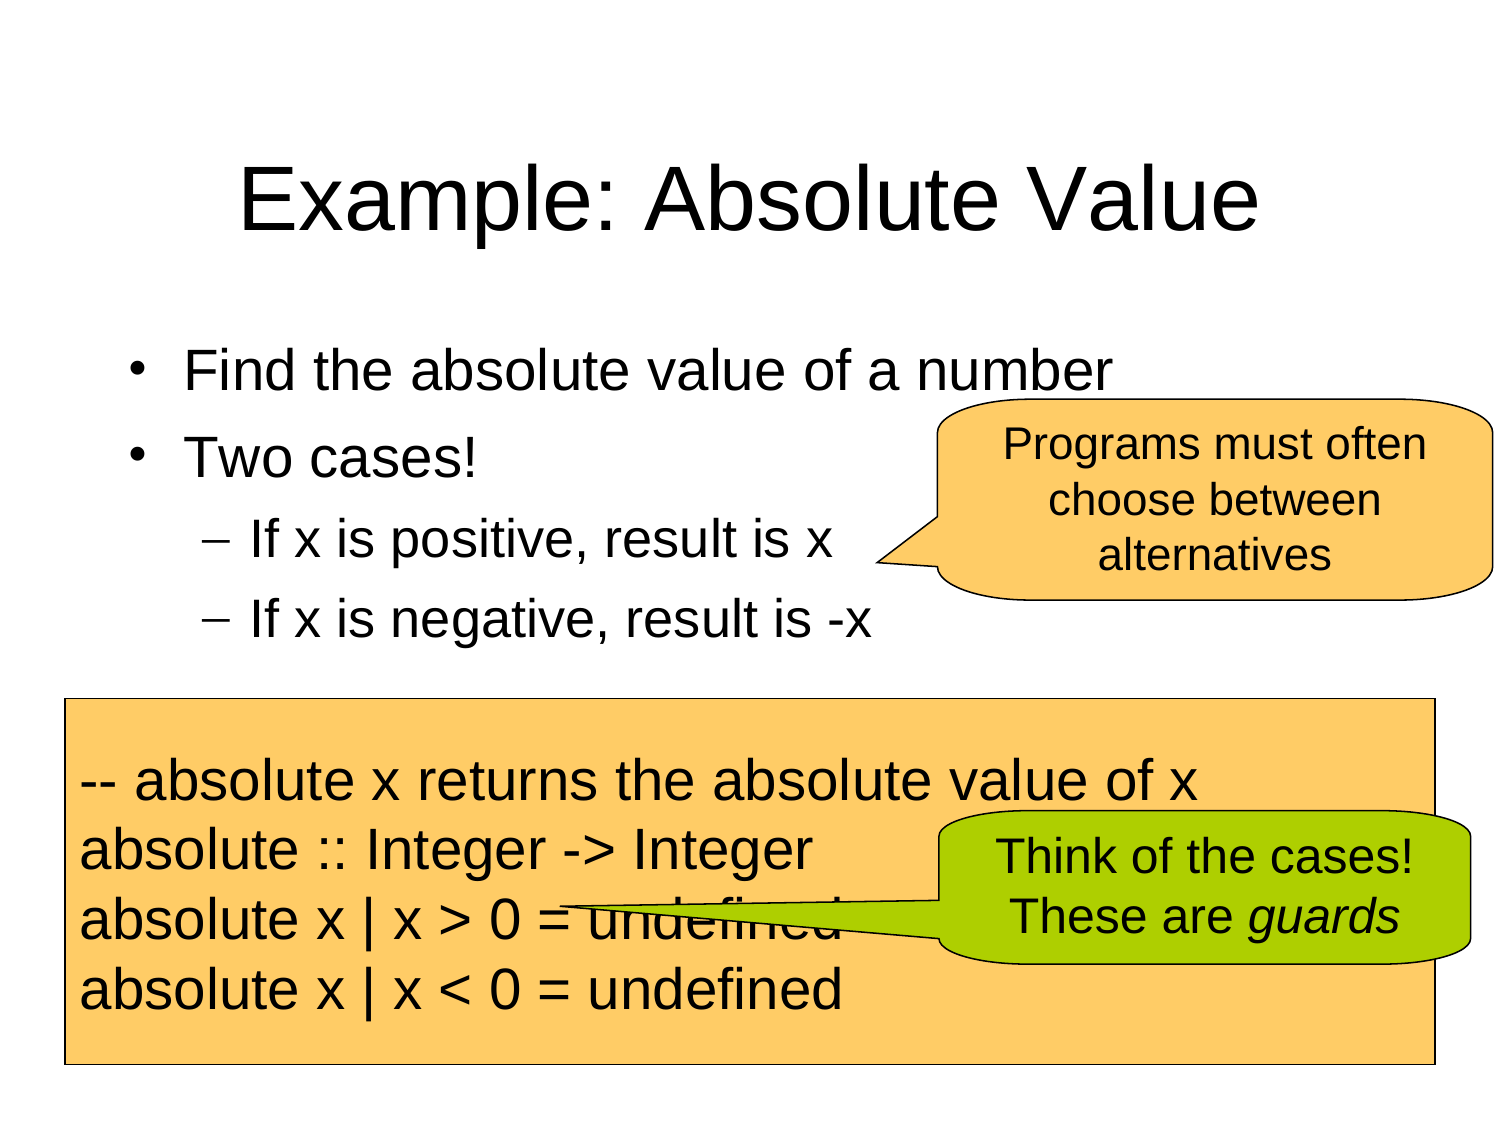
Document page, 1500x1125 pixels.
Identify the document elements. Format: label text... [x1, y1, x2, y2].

title Example: Absolute Value [112, 99, 1388, 288]
text_box -- absolute x returns the absolute value of x absolute :: Integer -> Integer absolute x | x > 0 = undefined absolute x | x < 0 = undefined [64, 698, 1436, 1065]
text_box Think of the cases! These are guards [559, 810, 1471, 965]
text_box Programs must often choose between alternatives [877, 399, 1493, 601]
list Find the absolute value of a number Two cases! If x is positive, result is x If x is negative, result is -x [112, 324, 1388, 698]
